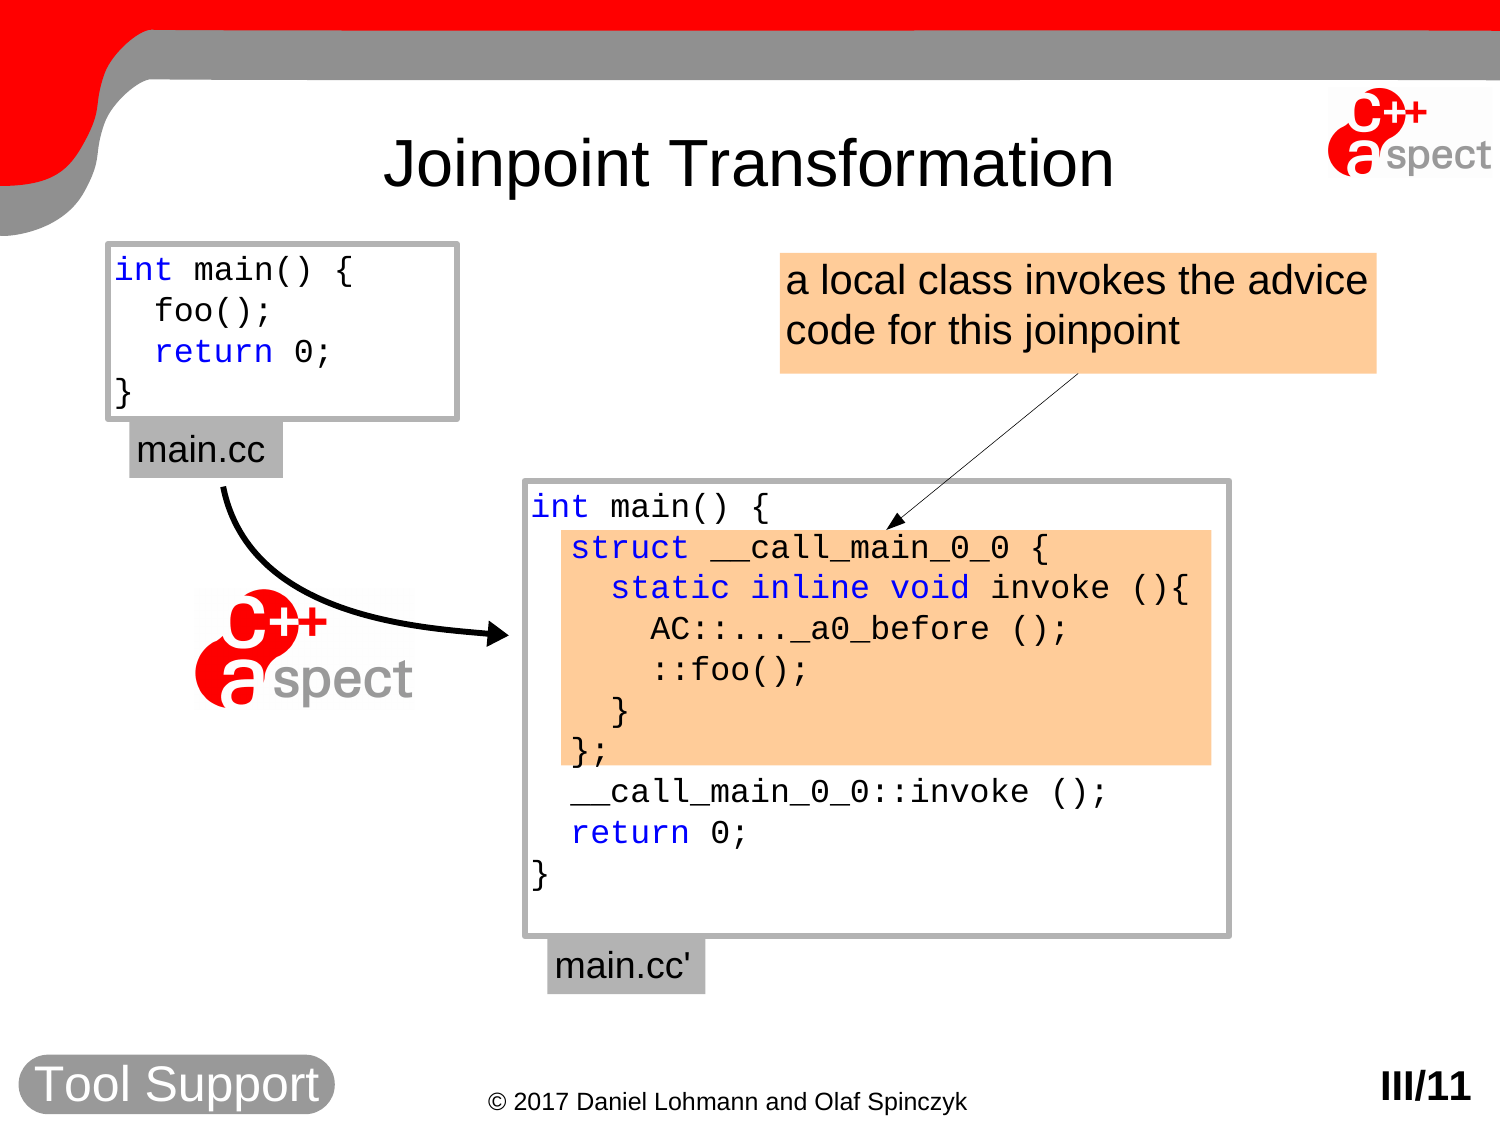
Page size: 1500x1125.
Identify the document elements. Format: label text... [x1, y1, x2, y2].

title Joinpoint Transformation [112, 98, 1388, 223]
picture [194, 588, 415, 710]
text_box a local class invokes the advice code for this joinpoint [779, 252, 1377, 374]
text_box int main() { struct __call_main_0_0 { static inline void invoke (){ AC::..._a0_before (); ::foo(); } }; __call_main_0_0::invoke (); return 0; } [524, 480, 1230, 937]
text_box main.cc [129, 422, 283, 478]
text_box int main() { foo(); return 0; } [107, 244, 457, 420]
picture [307, 588, 415, 622]
text_box main.cc' [547, 939, 706, 995]
